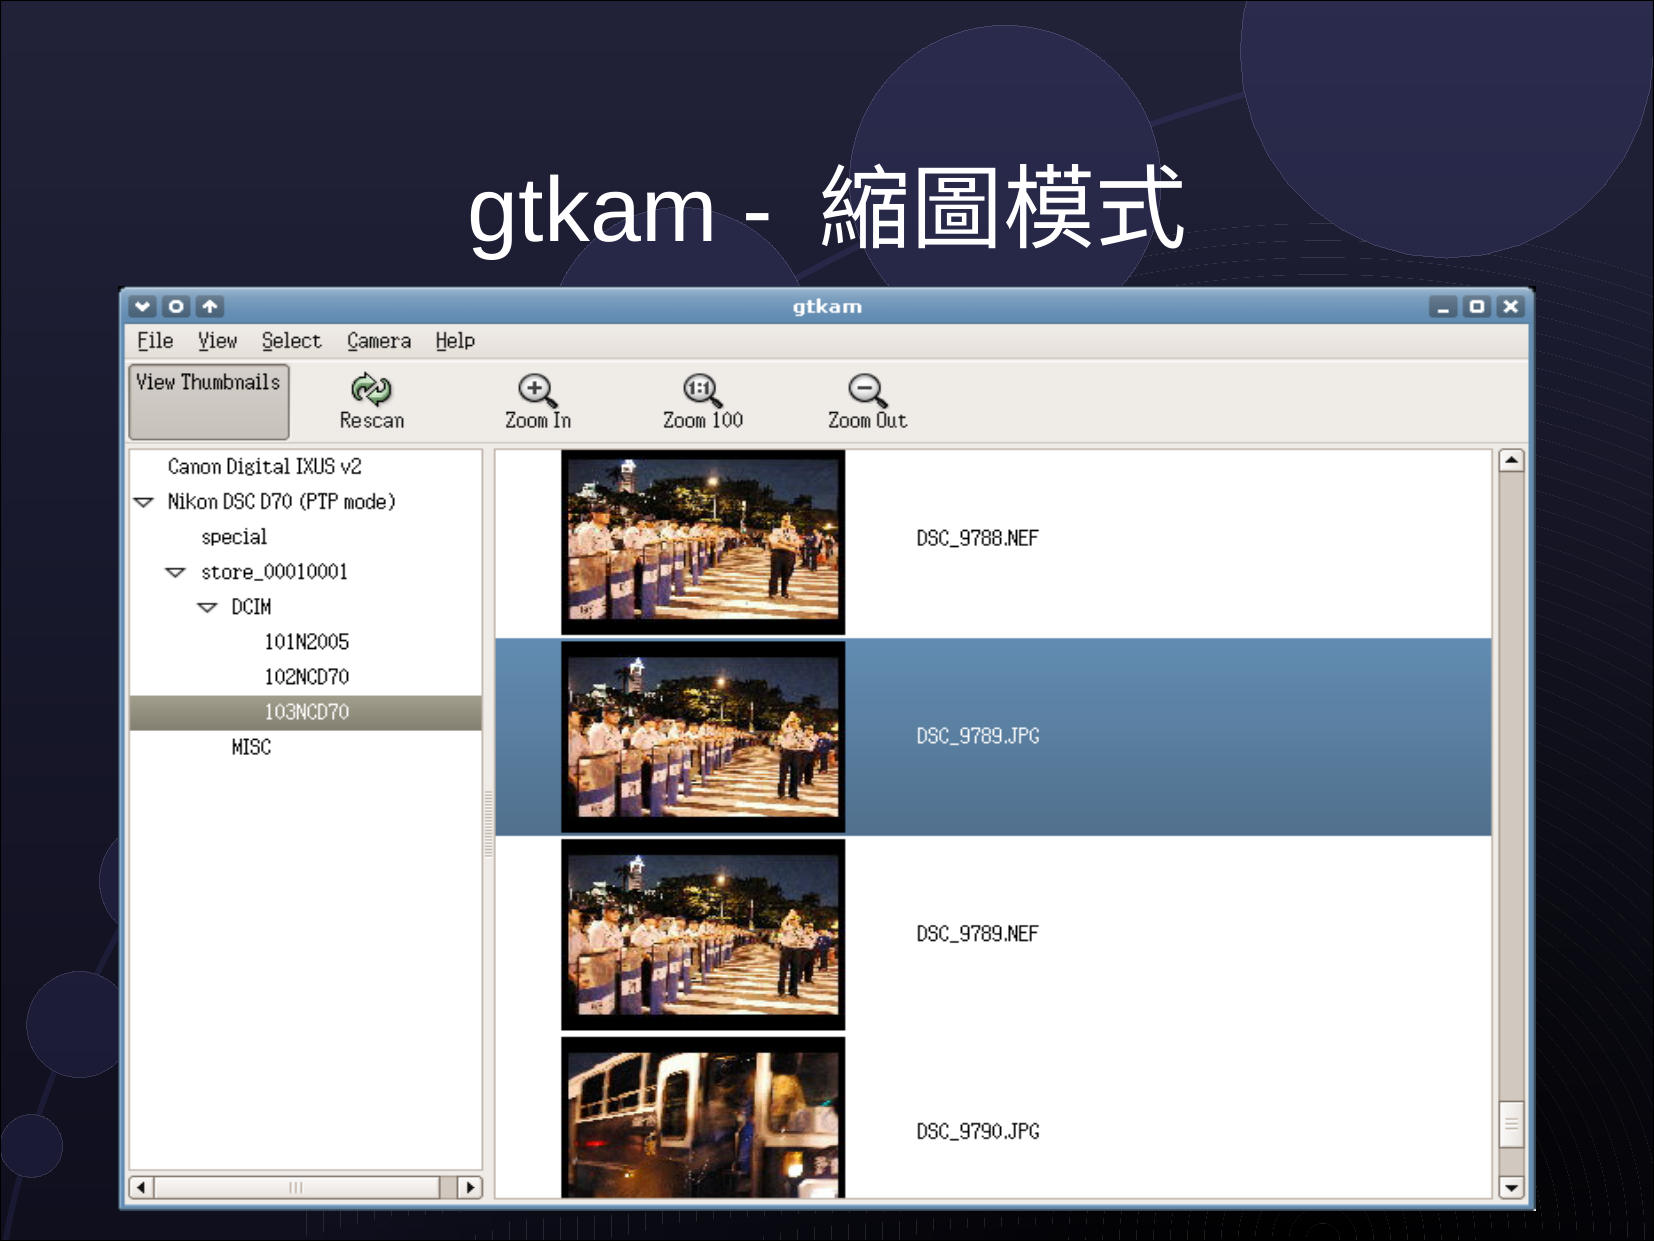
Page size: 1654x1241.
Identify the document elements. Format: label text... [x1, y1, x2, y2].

picture [118, 286, 1536, 1211]
title gtkam - 縮圖模式 [121, 102, 1534, 286]
